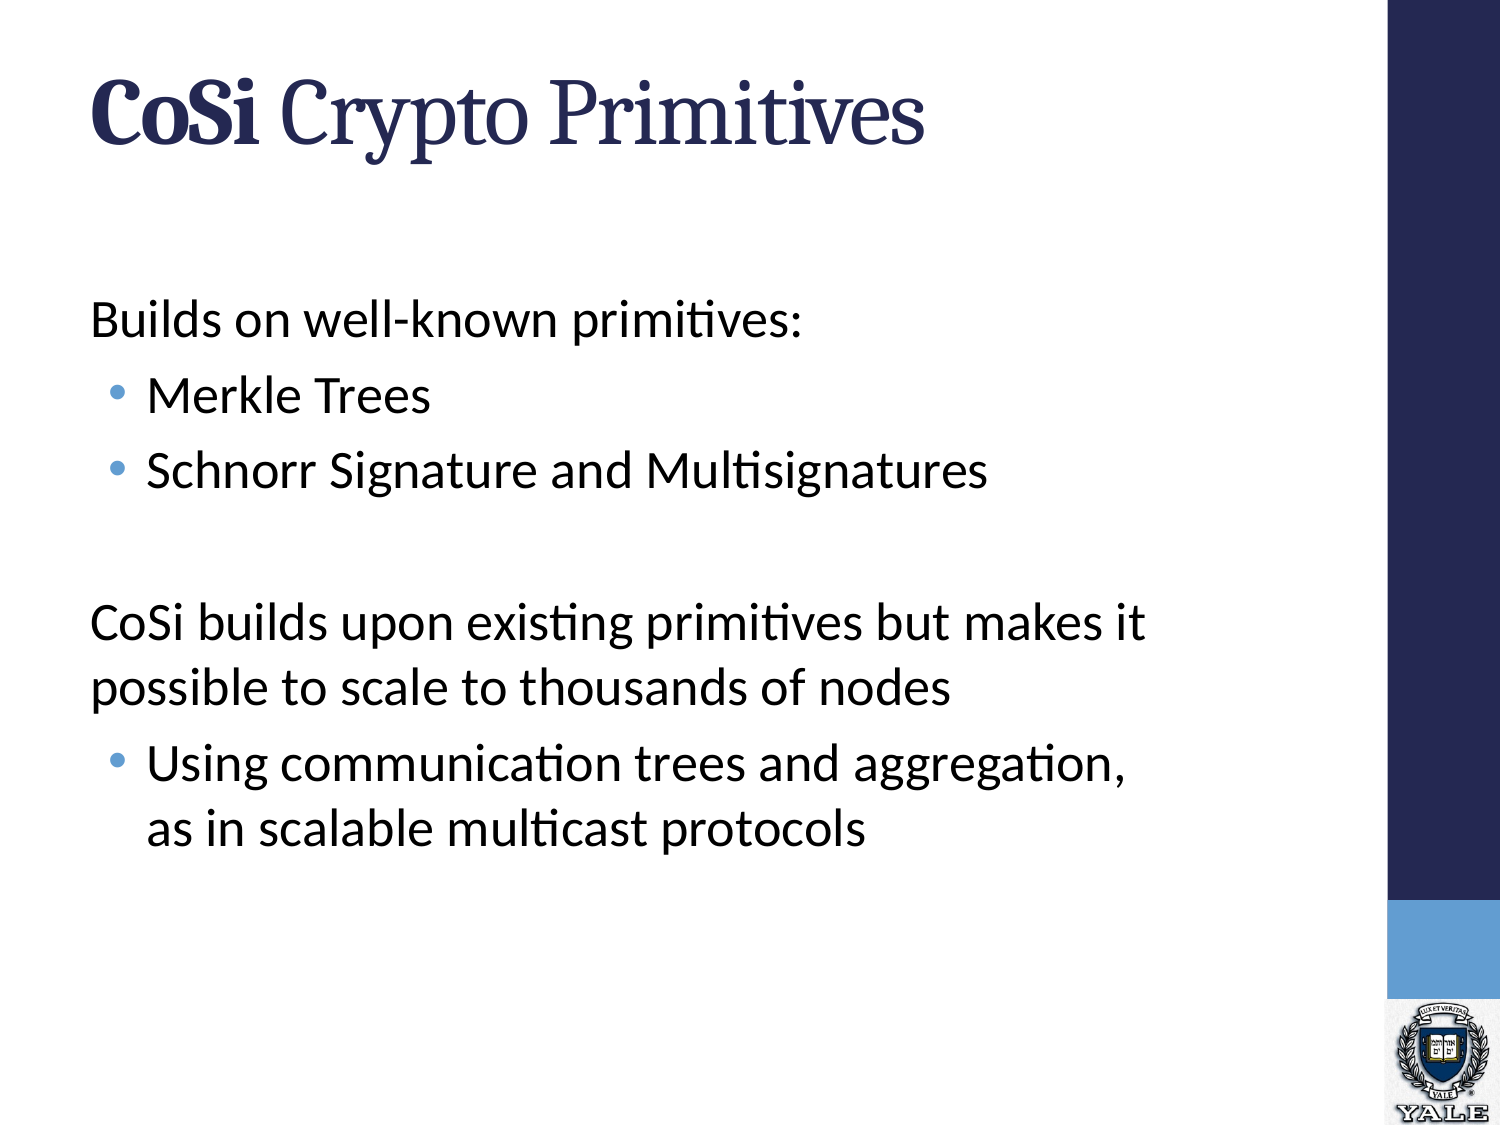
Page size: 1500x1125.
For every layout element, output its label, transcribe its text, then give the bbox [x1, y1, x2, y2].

picture [1384, 999, 1500, 1125]
title CoSi Crypto Primitives [75, 12, 1325, 200]
list Builds on well-known primitives: Merkle Trees Schnorr Signature and Multisignatures CoSi builds upon existing primitives but makes it possible to scale to thousands of nodes Using communication trees and aggregation, as in scalable multicast protocols [75, 200, 1325, 1063]
